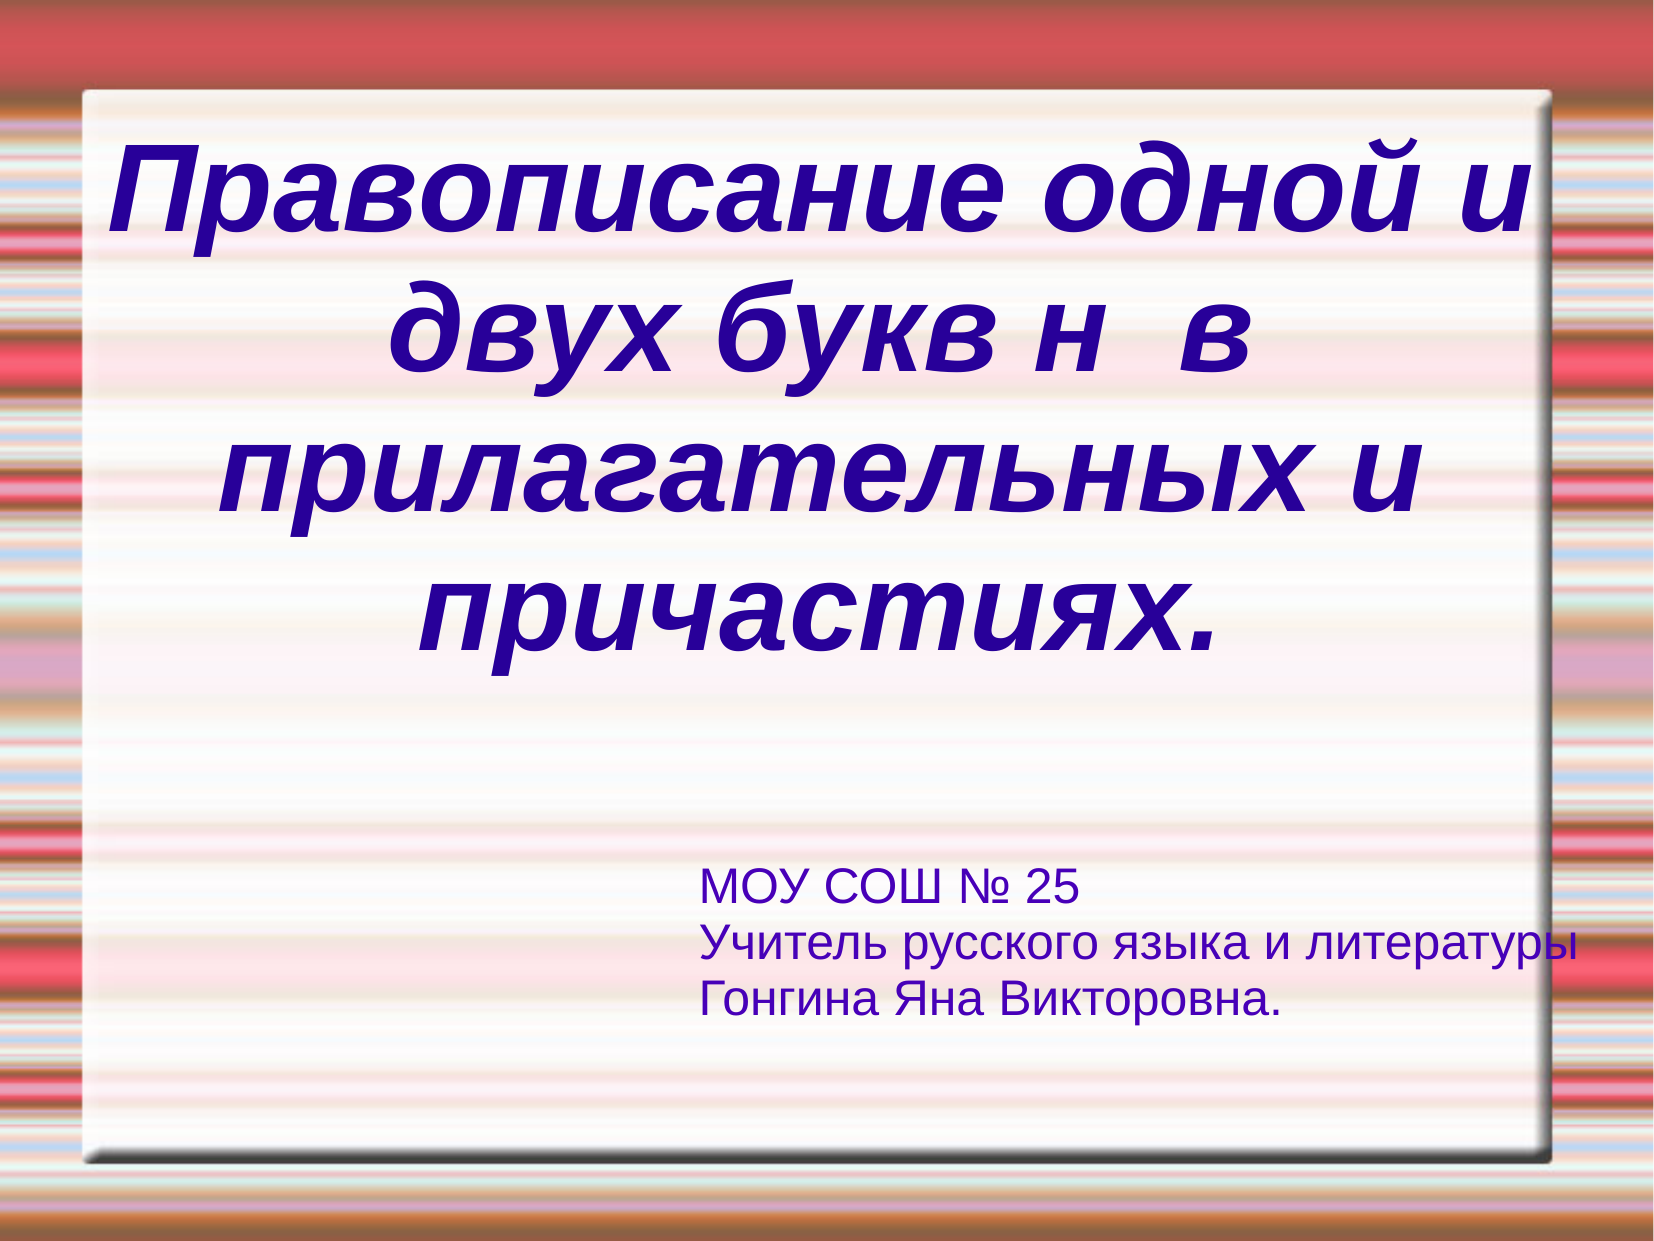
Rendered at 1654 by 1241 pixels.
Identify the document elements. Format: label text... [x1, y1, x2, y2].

title Правописание одной и двух букв н в прилагательных и причастиях. [76, 118, 1565, 678]
text_box МОУ СОШ № 25 Учитель русского языка и литературы Гонгина Яна Викторовна. [683, 851, 1595, 1034]
picture [0, 0, 1654, 1241]
